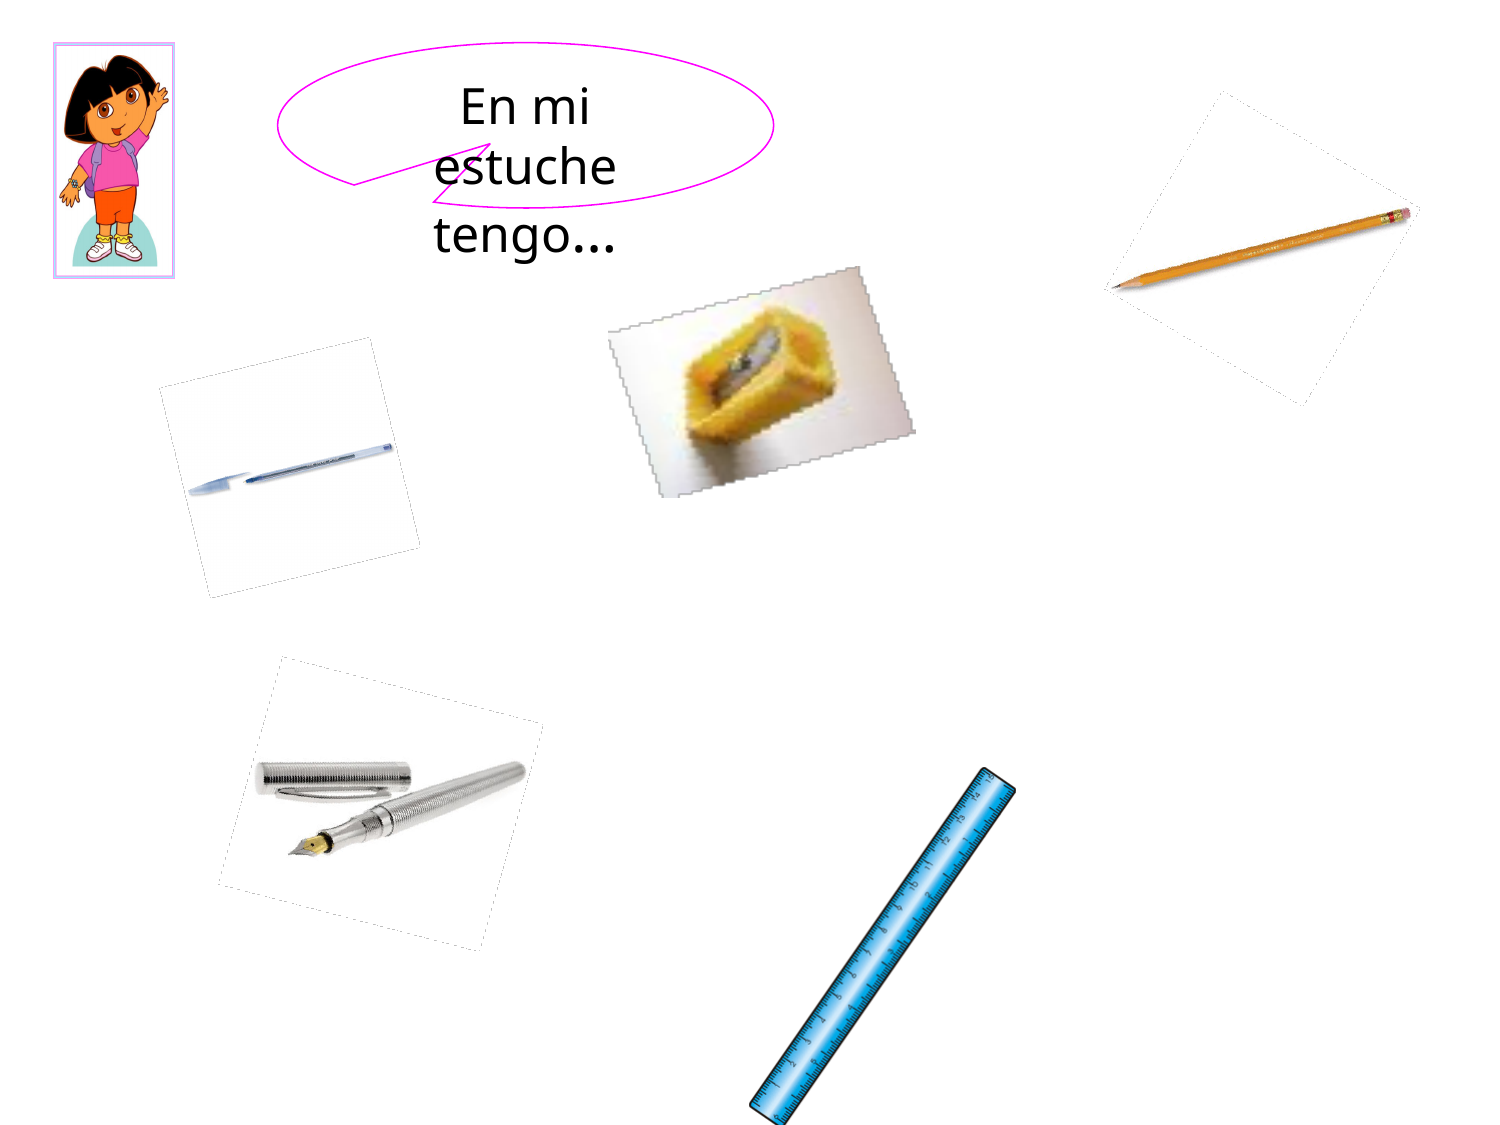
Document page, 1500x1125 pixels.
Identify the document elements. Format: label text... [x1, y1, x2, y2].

text_box En mi estuche tengo… [277, 42, 774, 208]
picture [53, 42, 175, 279]
picture [608, 266, 916, 498]
picture [218, 656, 543, 951]
picture [1104, 90, 1420, 406]
picture [702, 727, 1063, 1125]
picture [159, 337, 420, 598]
